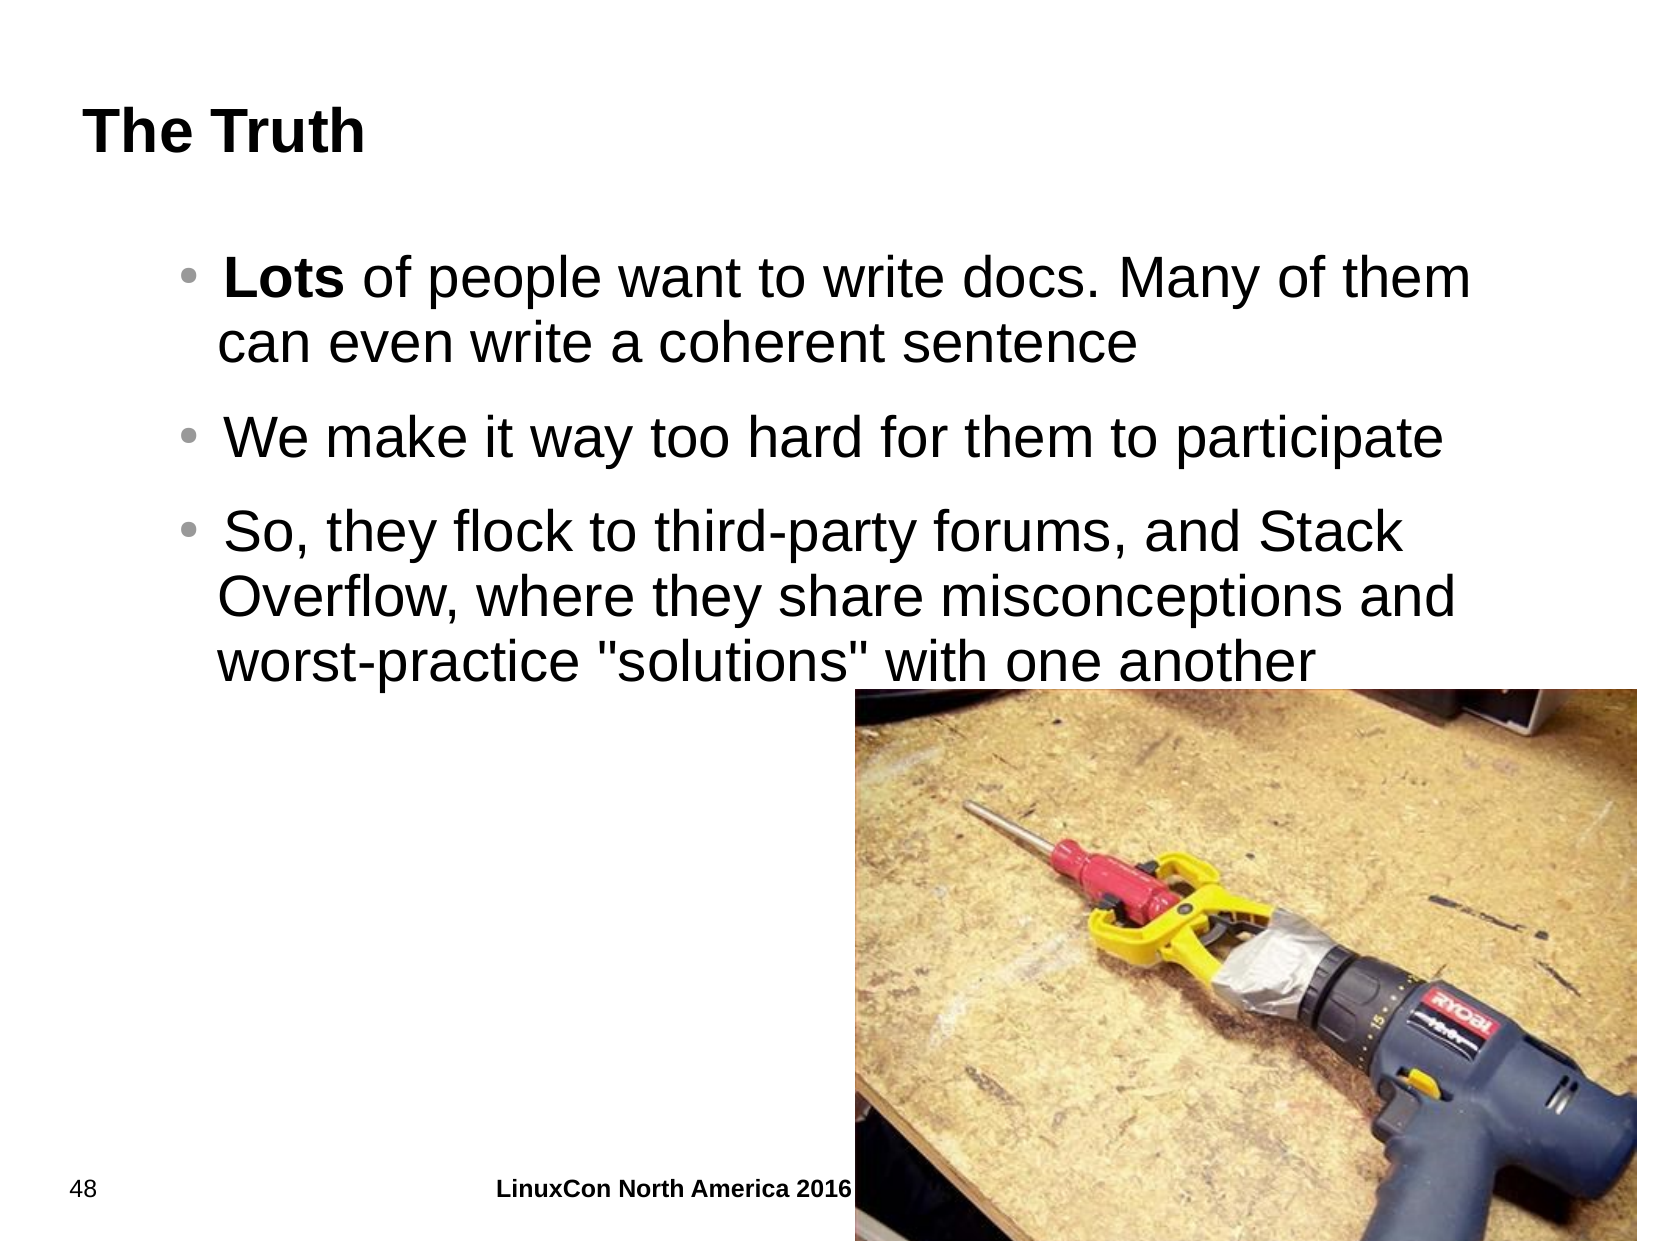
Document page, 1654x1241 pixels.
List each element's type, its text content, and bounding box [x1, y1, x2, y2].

title The Truth [82, 37, 1571, 226]
picture [855, 689, 1637, 1241]
list Lots of people want to write docs. Many of them can even write a coherent sentence We make it way too hard for them to participate So, they flock to third-party forums, and Stack Overflow, where they share misconceptions and worst-practice "solutions" with one another [86, 244, 1576, 1228]
